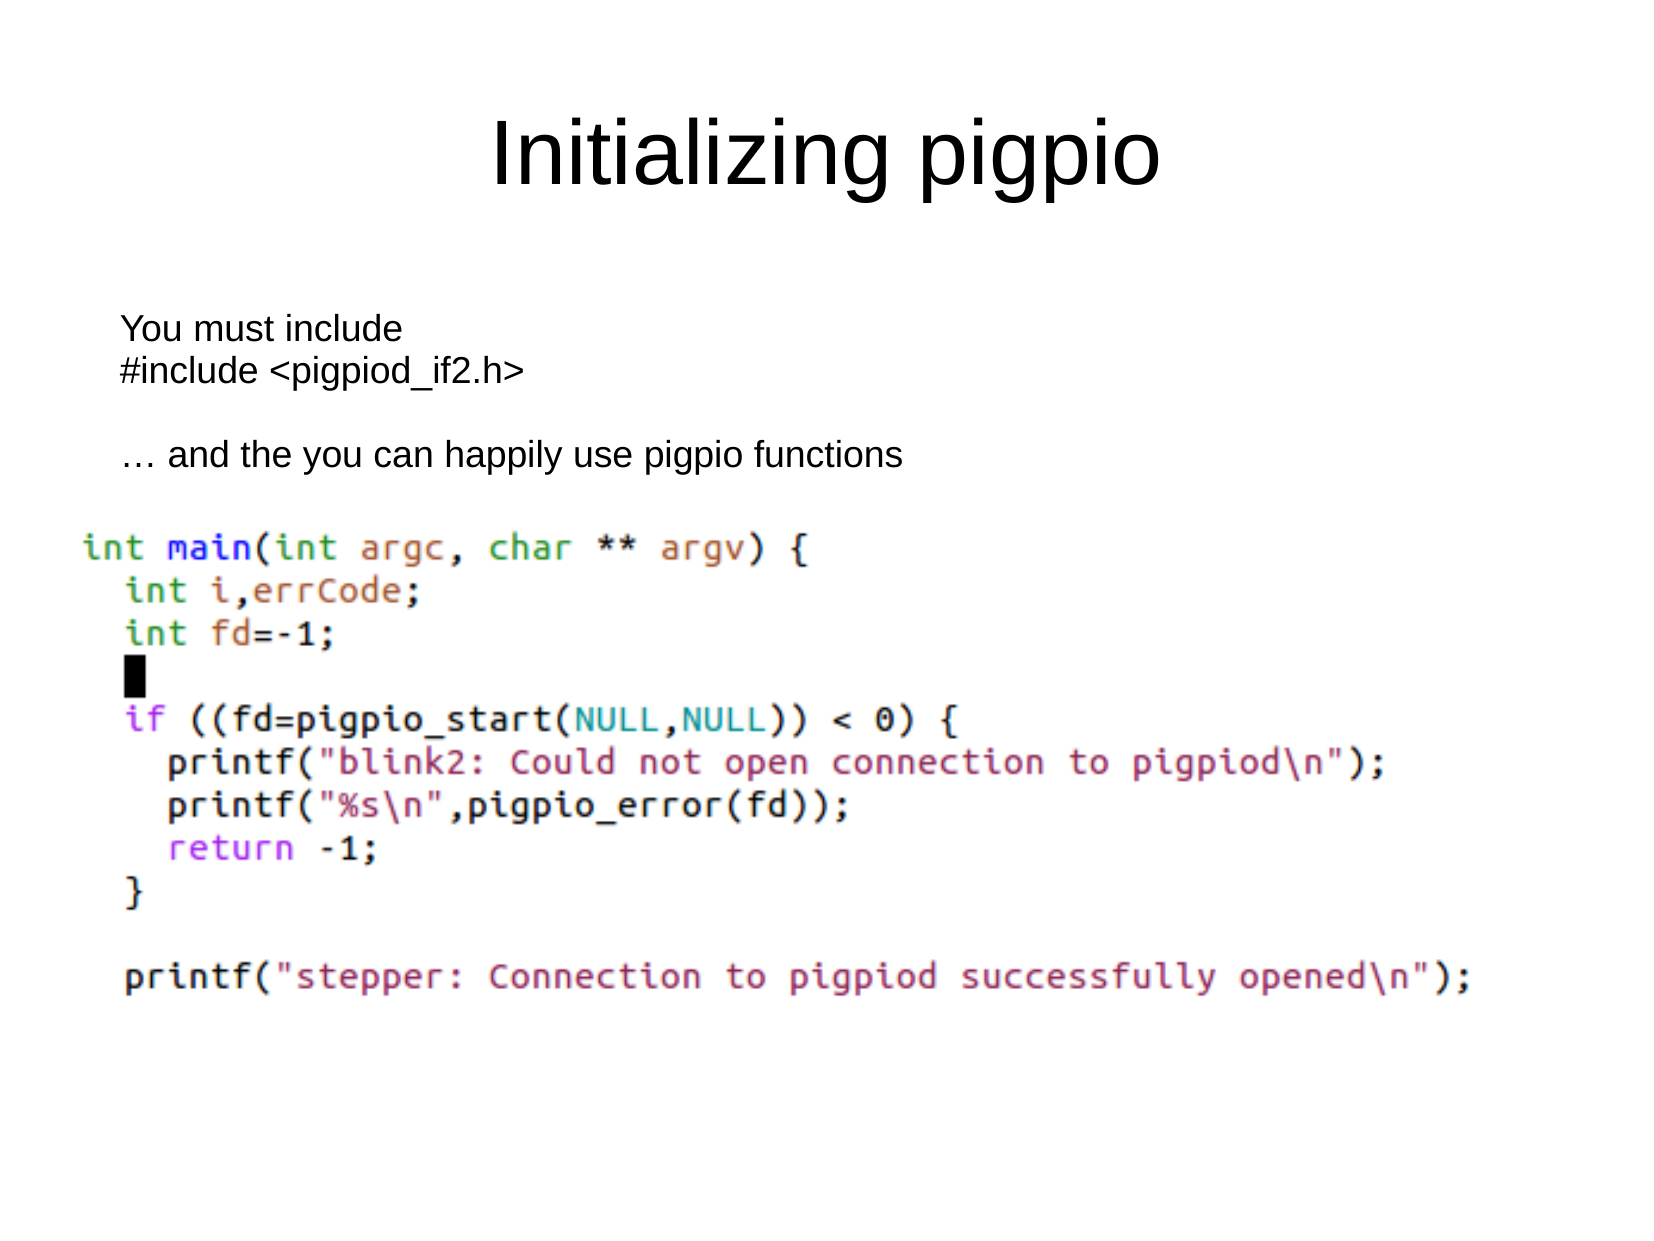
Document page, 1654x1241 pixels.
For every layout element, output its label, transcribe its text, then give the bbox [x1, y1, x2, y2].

title Initializing pigpio [82, 49, 1571, 257]
picture [82, 515, 1571, 1021]
text_box You must include #include <pigpiod_if2.h> … and the you can happily use pigpio functions [105, 300, 1006, 483]
